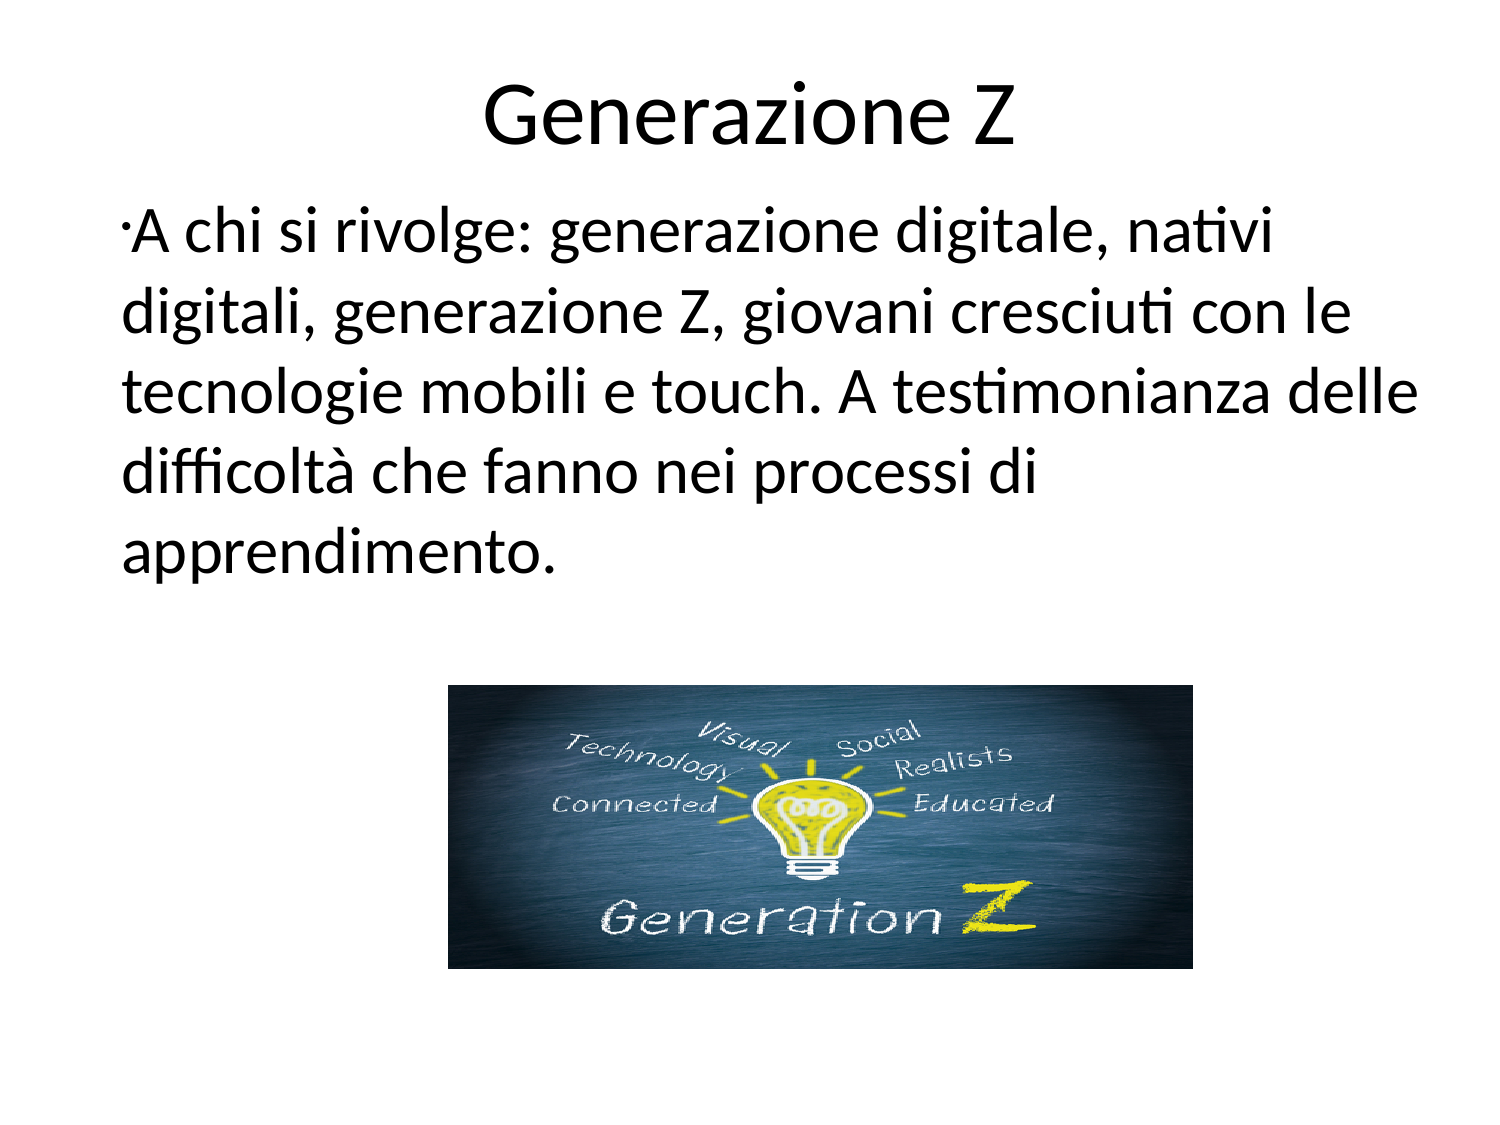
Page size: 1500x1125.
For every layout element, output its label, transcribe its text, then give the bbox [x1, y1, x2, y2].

list A chi si rivolge: generazione digitale, nativi digitali, generazione Z, giovani cresciuti con le tecnologie mobili e touch. A testimonianza delle difficoltà che fanno nei processi di apprendimento. [106, 178, 1457, 922]
title Generazione Z [75, 45, 1425, 233]
picture [448, 685, 1193, 969]
